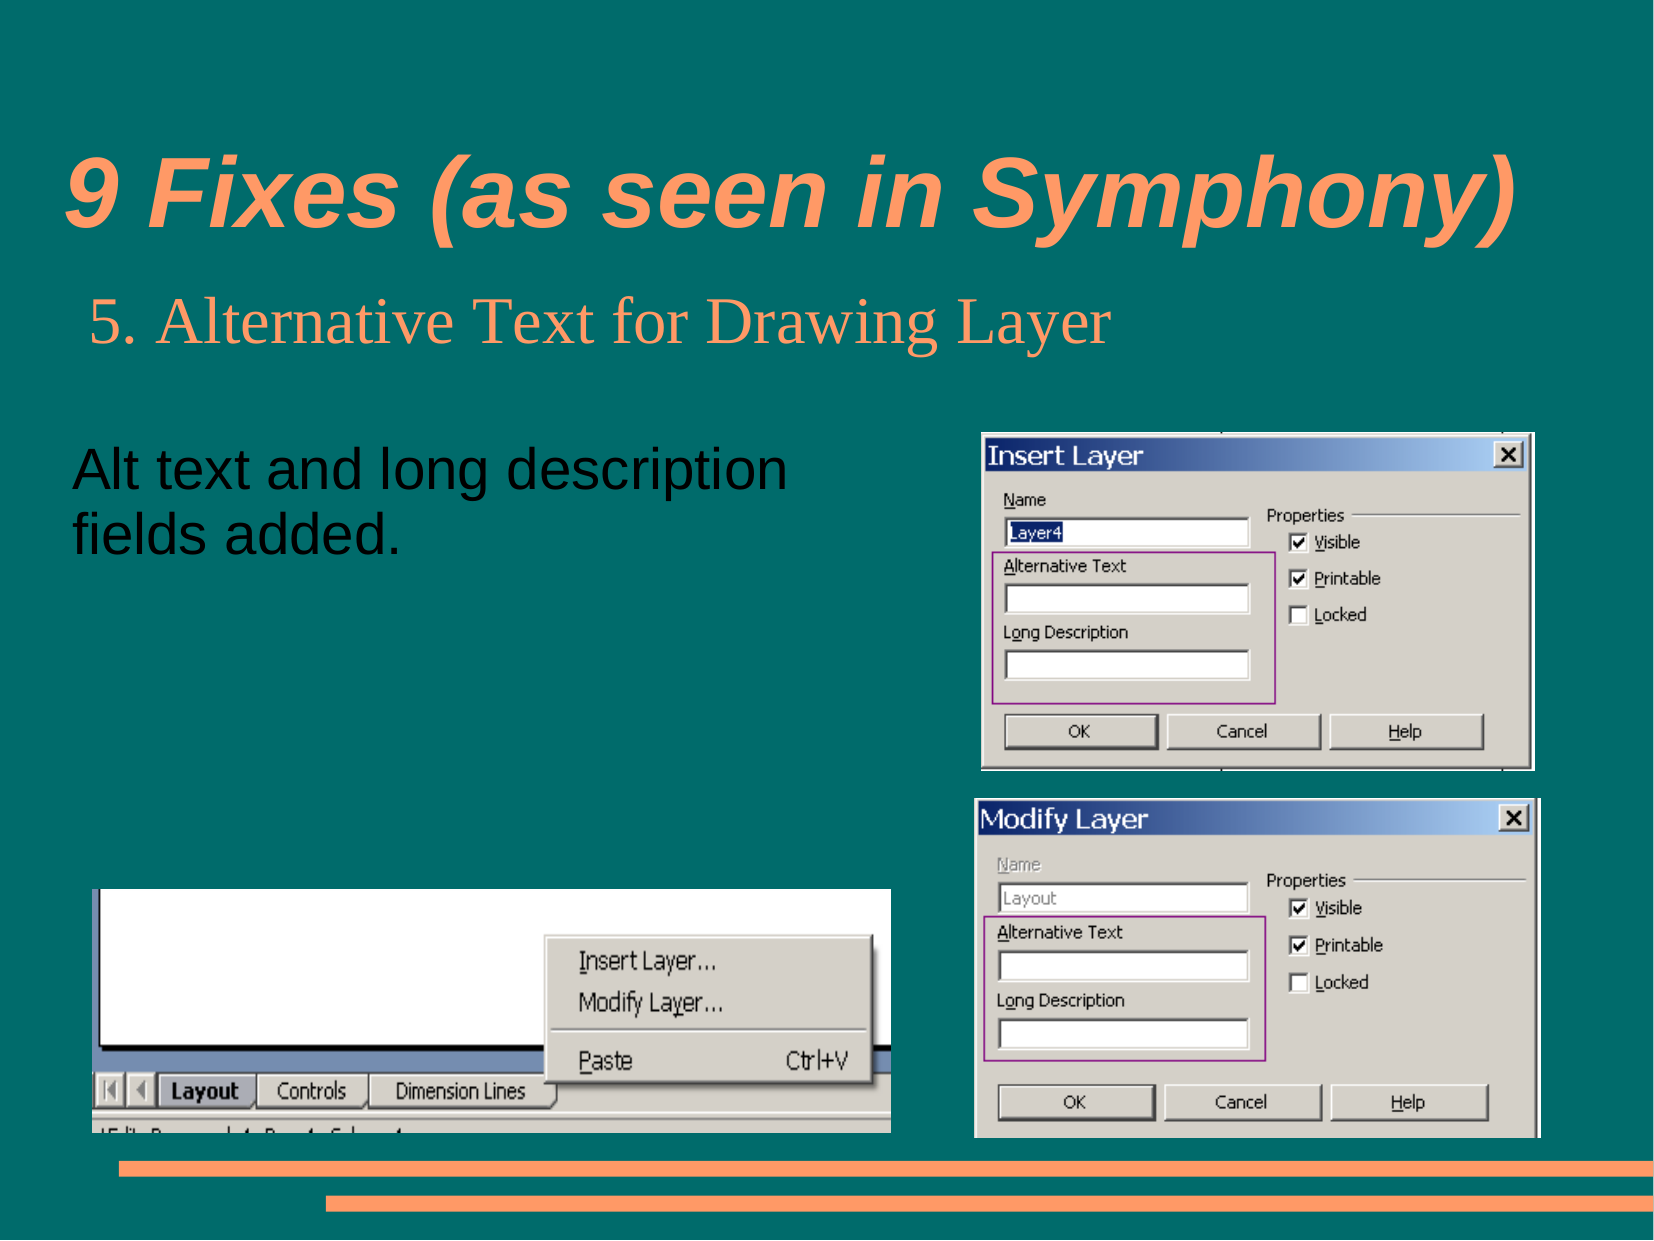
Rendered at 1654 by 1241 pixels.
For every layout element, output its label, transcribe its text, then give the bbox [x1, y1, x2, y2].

chart [974, 798, 1541, 1138]
chart [92, 889, 891, 1133]
text_box Alt text and long description fields added. [72, 436, 922, 646]
chart [981, 432, 1535, 772]
title 9 Fixes (as seen in Symphony) [64, 134, 1633, 251]
list 5. Alternative Text for Drawing Layer [70, 283, 1545, 370]
